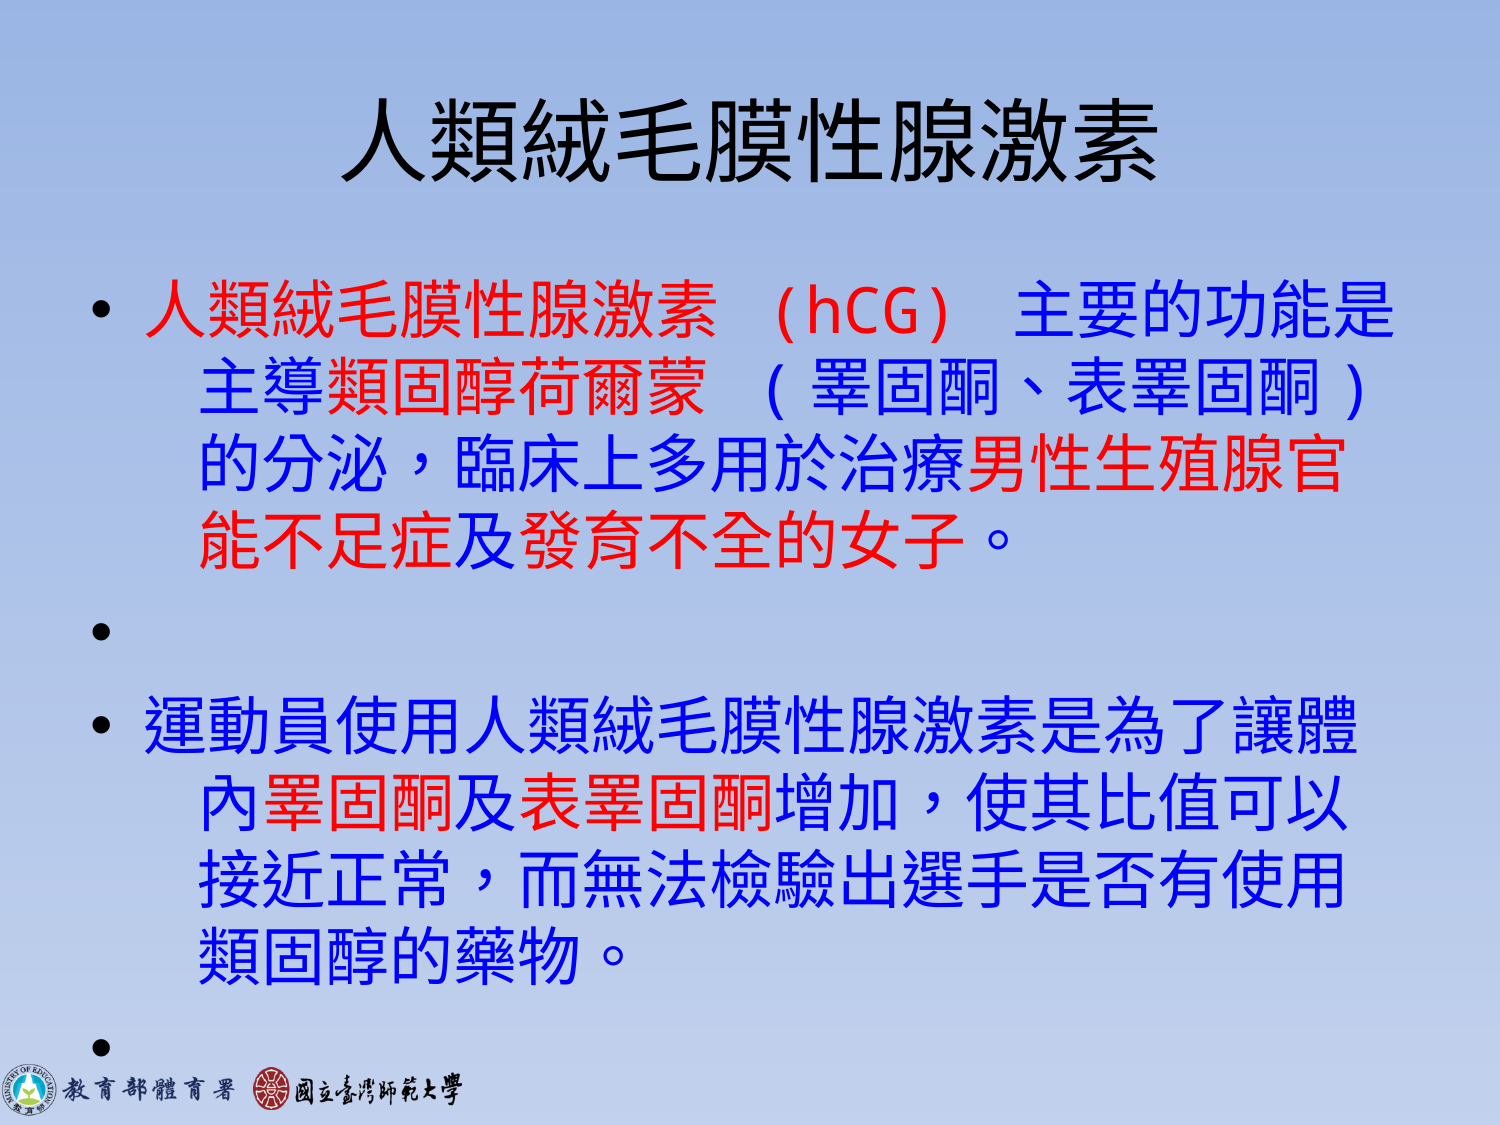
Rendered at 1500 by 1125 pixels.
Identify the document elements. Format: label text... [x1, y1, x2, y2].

title 人類絨毛膜性腺激素 [75, 45, 1426, 233]
list 人類絨毛膜性腺激素 (hCG) 主要的功能是主導類固醇荷爾蒙 (睪固酮、表睪固酮) 的分泌，臨床上多用於治療男性生殖腺官能不足症及發育不全的女子。 運動員使用人類絨毛膜性腺激素是為了讓體內睪固酮及表睪固酮增加，使其比值可以接近正常，而無法檢驗出選手是否有使用類固醇的藥物。 [75, 262, 1426, 1005]
